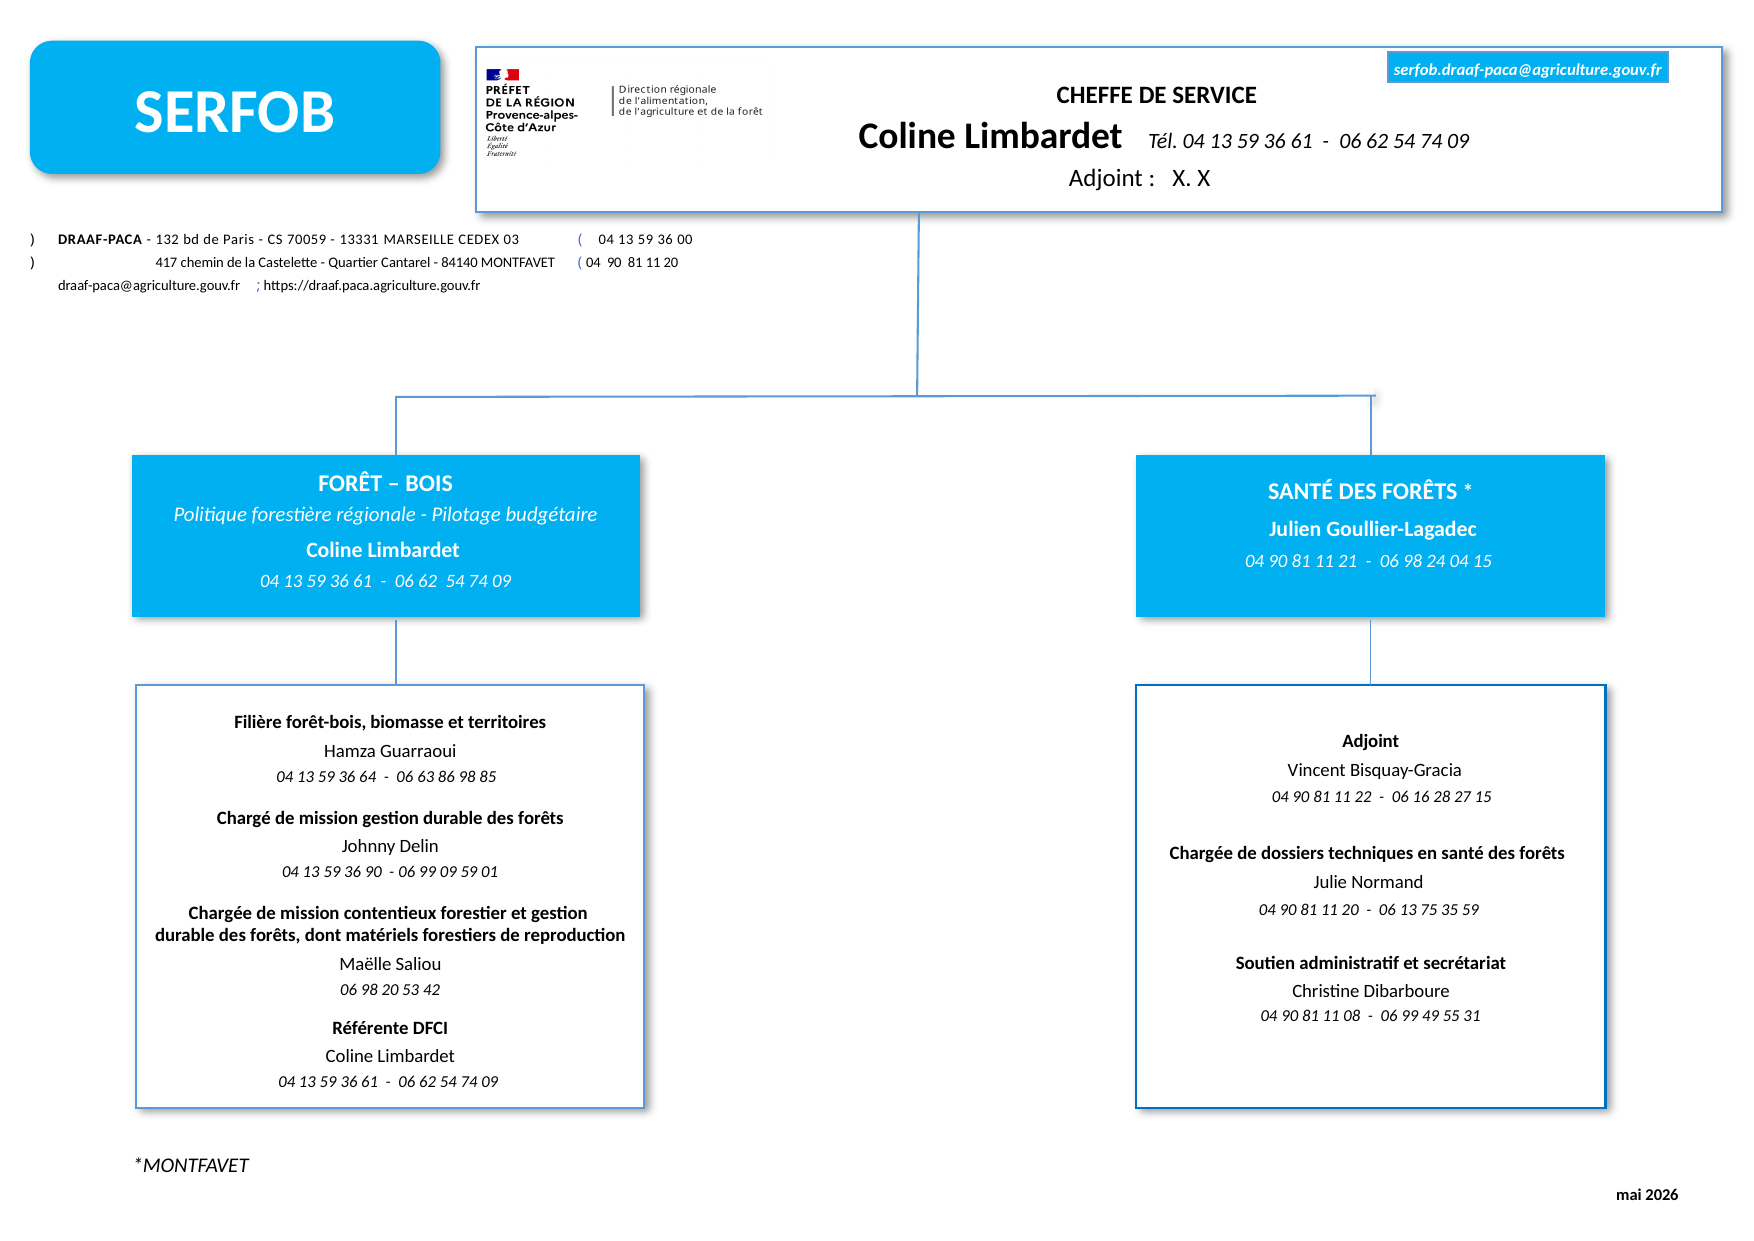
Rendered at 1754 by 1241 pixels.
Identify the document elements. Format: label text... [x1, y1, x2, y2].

text_box Cheffe de service Coline Limbardet Tél. 04 13 59 36 61 - 06 62 54 74 09 Adjoint : X. X [476, 47, 1722, 212]
text_box *Montfavet [117, 1144, 283, 1184]
text_box Filière forêt-bois, biomasse et territoires Hamza Guarraoui 04 13 59 36 64 - 06 63 86 98 85 Chargé de mission gestion durable des forêts Johnny Delin 04 13 59 36 90 - 06 99 09 59 01 Chargée de mission contentieux forestier et gestion durable des forêts, dont matériels forestiers de reproduction Maëlle Saliou 06 98 20 53 42 Référente DFCI Coline Limbardet 04 13 59 36 61 - 06 62 54 74 09 [136, 685, 644, 1108]
text_box Forêt – Bois Politique forestière régionale - Pilotage budgétaire Coline Limbardet 04 13 59 36 61 - 06 62 54 74 09 [132, 455, 640, 617]
text_box Draaf-Paca - 132 bd de Paris - CS 70059 - 13331 Marseille CEDEX 03 ( 04 13 59 36 00 417 chemin de la Castelette - Quartier Cantarel - 84140 MONTFAVET ( 04 90 81 11 20 draaf-paca@agriculture.gouv.fr ; https://draaf.paca.agriculture.gouv.fr [30, 224, 733, 308]
picture [476, 60, 774, 166]
text_box Adjoint Vincent Bisquay-Gracia 04 90 81 11 22 - 06 16 28 27 15 tens J JuliJJsaCde dossiers t C Chargée de dossiers techniques en santé des forêtsJ Julie Normand 04 90 81 11 20 - 06 13 75 35 59 Soutien administratif et secrétariat Christine Dibarboure 04 90 81 11 08 - 06 99 49 55 31 [1136, 685, 1606, 1108]
text_box SERFOB [29, 40, 441, 174]
text_box J Santé des forêts * Julien Goullier-Lagadec 04 90 81 11 21 - 06 98 24 04 15 [1136, 455, 1605, 617]
text_box serfob.draaf-paca@agriculture.gouv.fr [1387, 52, 1669, 82]
text_box mai 2026 [1325, 1182, 1679, 1205]
